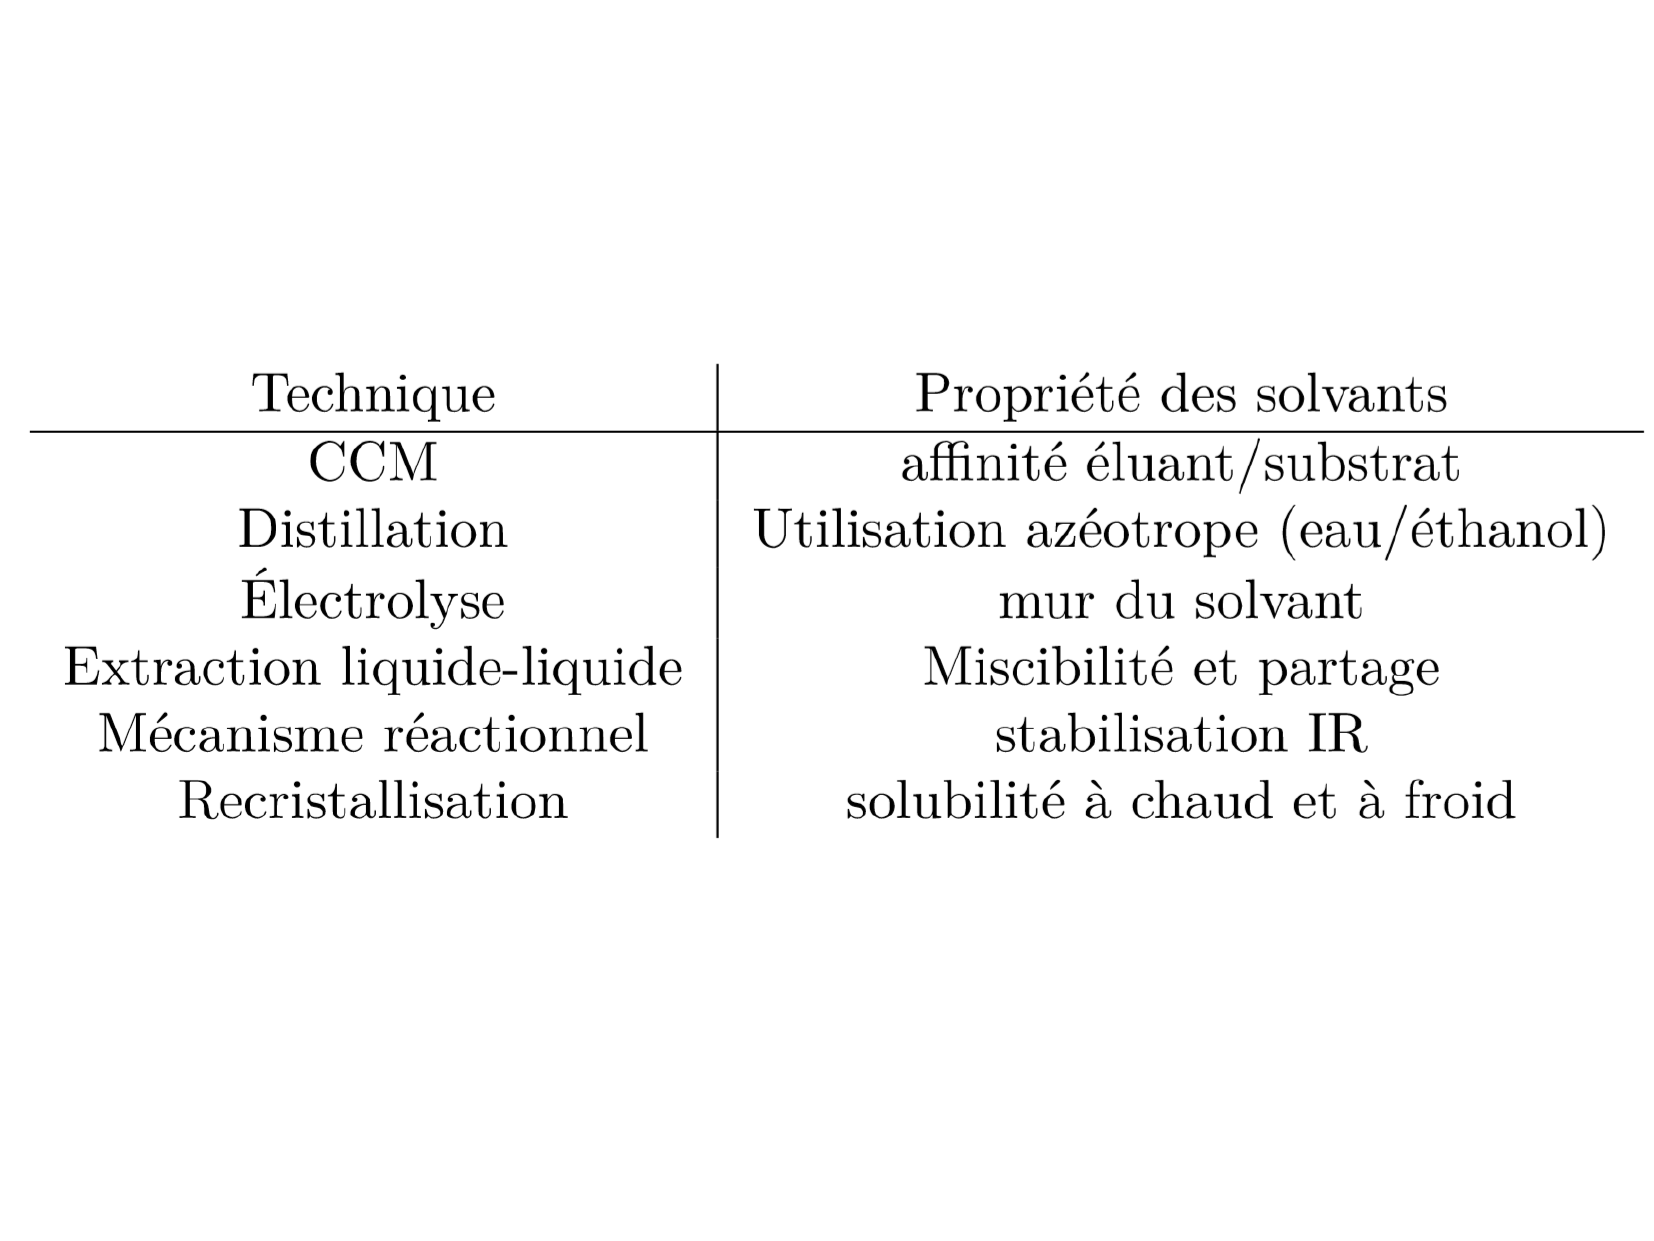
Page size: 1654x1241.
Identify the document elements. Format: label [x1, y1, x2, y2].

picture [0, 343, 1654, 851]
